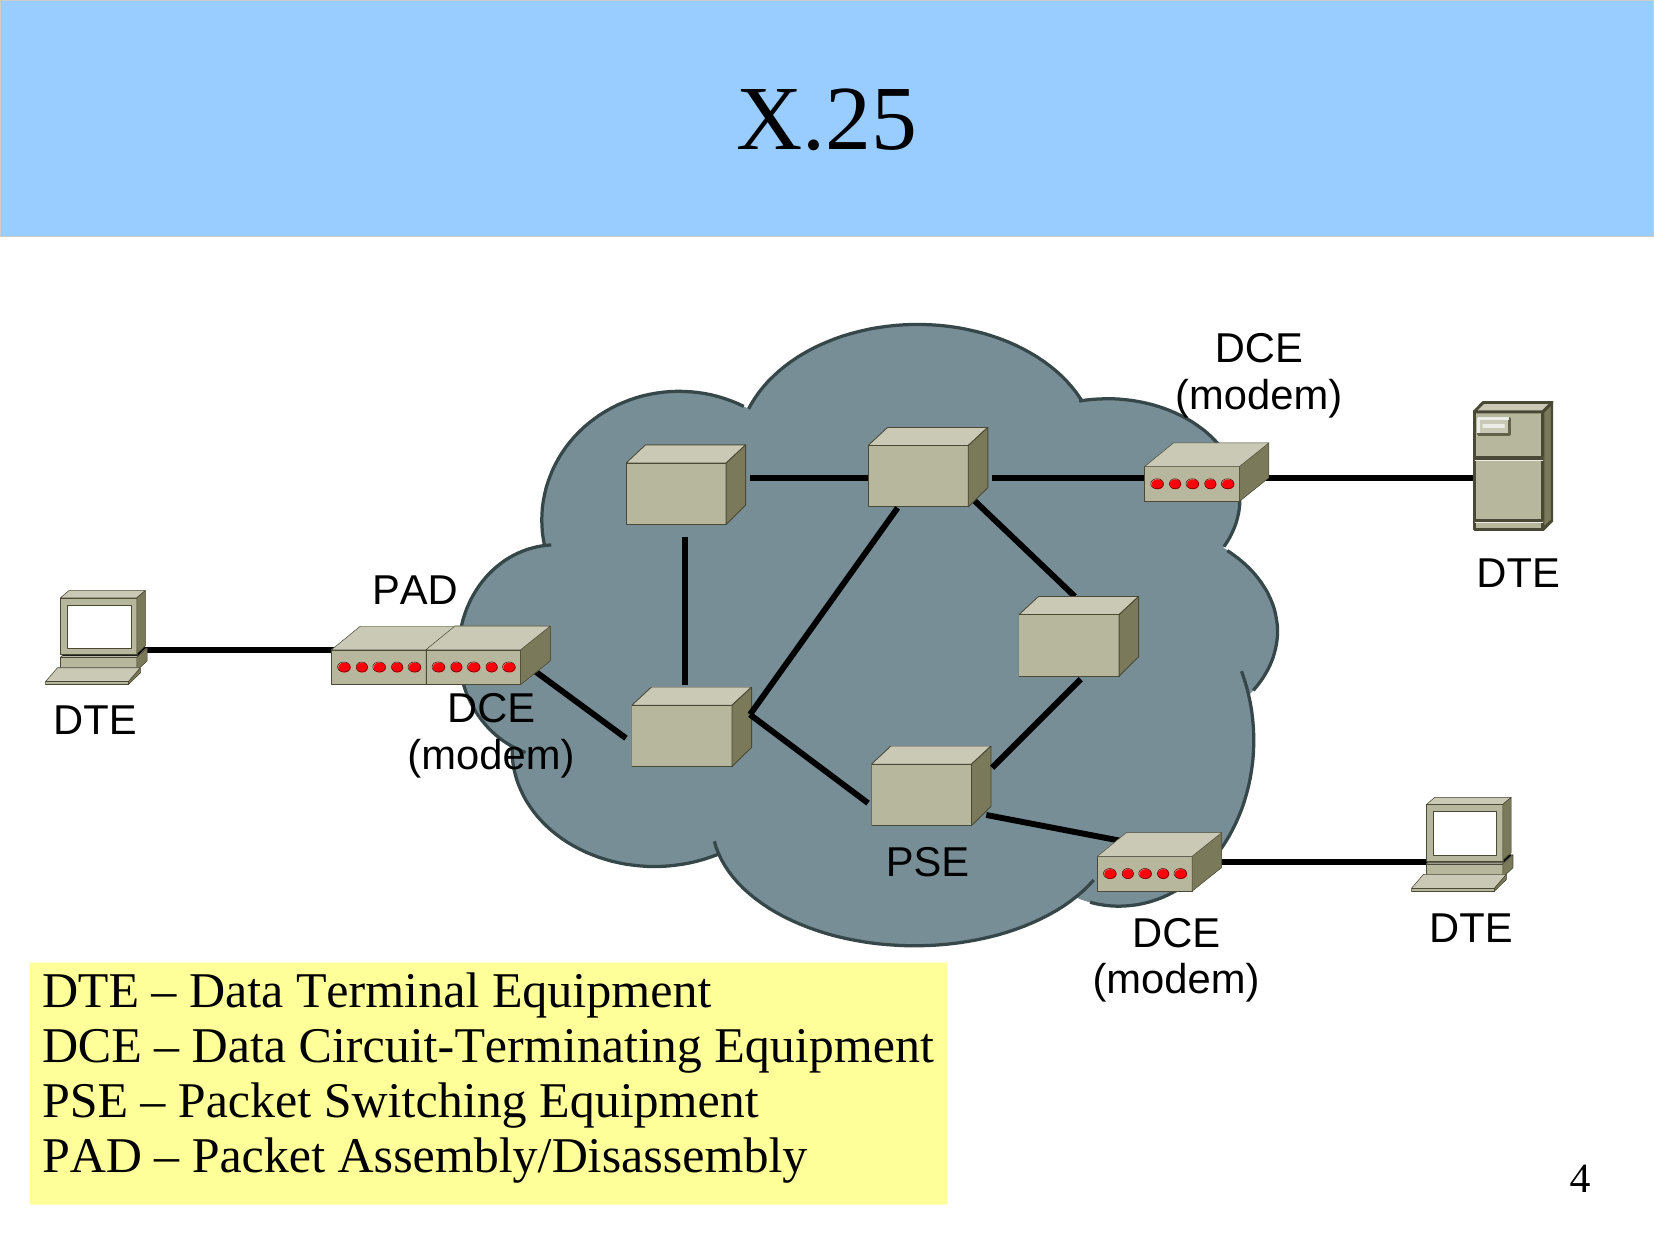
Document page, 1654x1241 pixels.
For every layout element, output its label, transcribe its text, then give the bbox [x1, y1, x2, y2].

picture [1411, 797, 1514, 892]
text_box DCE (modem) [407, 686, 545, 790]
title X.25 [0, 0, 1654, 237]
text_box DCE (modem) [1092, 909, 1230, 1015]
text_box PAD [372, 566, 443, 620]
text_box PSE [885, 838, 955, 891]
picture [45, 590, 148, 686]
picture [330, 319, 1282, 951]
text_box DCE (modem) [1175, 324, 1313, 430]
text_box DTE [1476, 550, 1546, 603]
picture [1473, 401, 1554, 531]
text_box DTE [53, 696, 122, 750]
text_box DTE – Data Terminal Equipment DCE – Data Circuit-Terminating Equipment PSE – Packet Switching Equipment PAD – Packet Assembly/Disassembly [29, 962, 948, 1205]
text_box DTE [1429, 904, 1498, 957]
